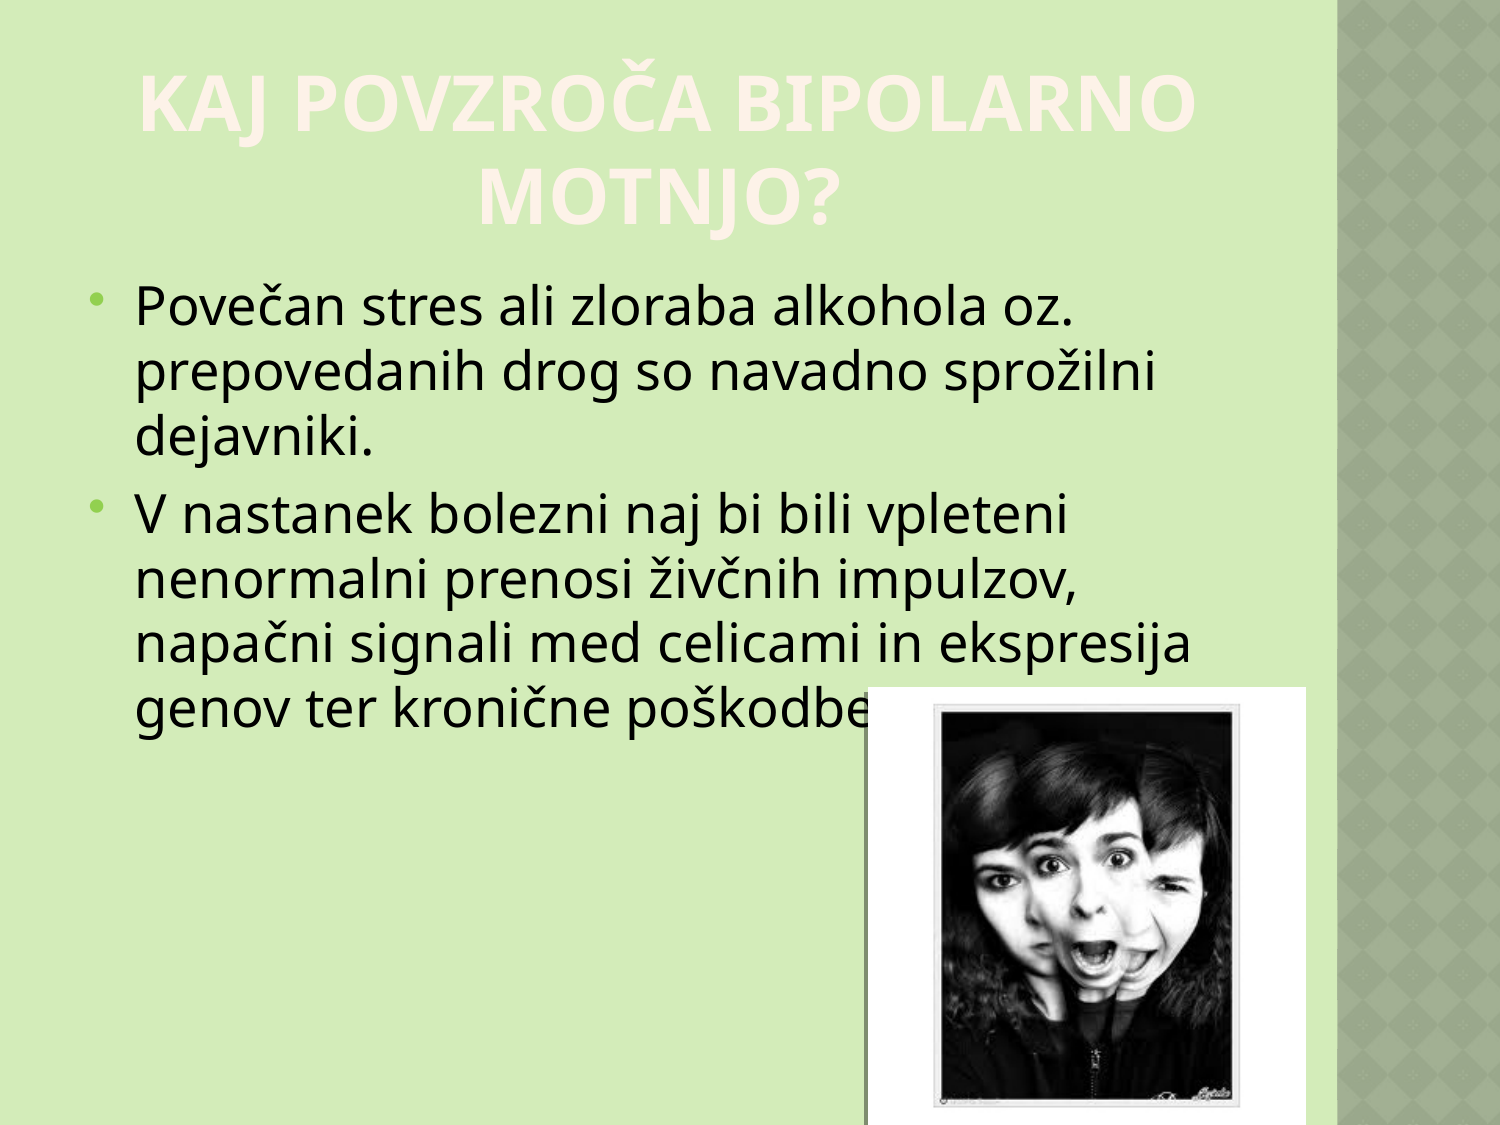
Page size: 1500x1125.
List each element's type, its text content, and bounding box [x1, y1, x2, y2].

picture [868, 687, 1306, 1125]
title Kaj povzroča bipolarno motnjo? [75, 52, 1263, 240]
list Povečan stres ali zloraba alkohola oz. prepovedanih drog so navadno sprožilni dejavniki. V nastanek bolezni naj bi bili vpleteni nenormalni prenosi živčnih impulzov, napačni signali med celicami in ekspresija genov ter kronične poškodbe nevronov. [75, 264, 1263, 1060]
